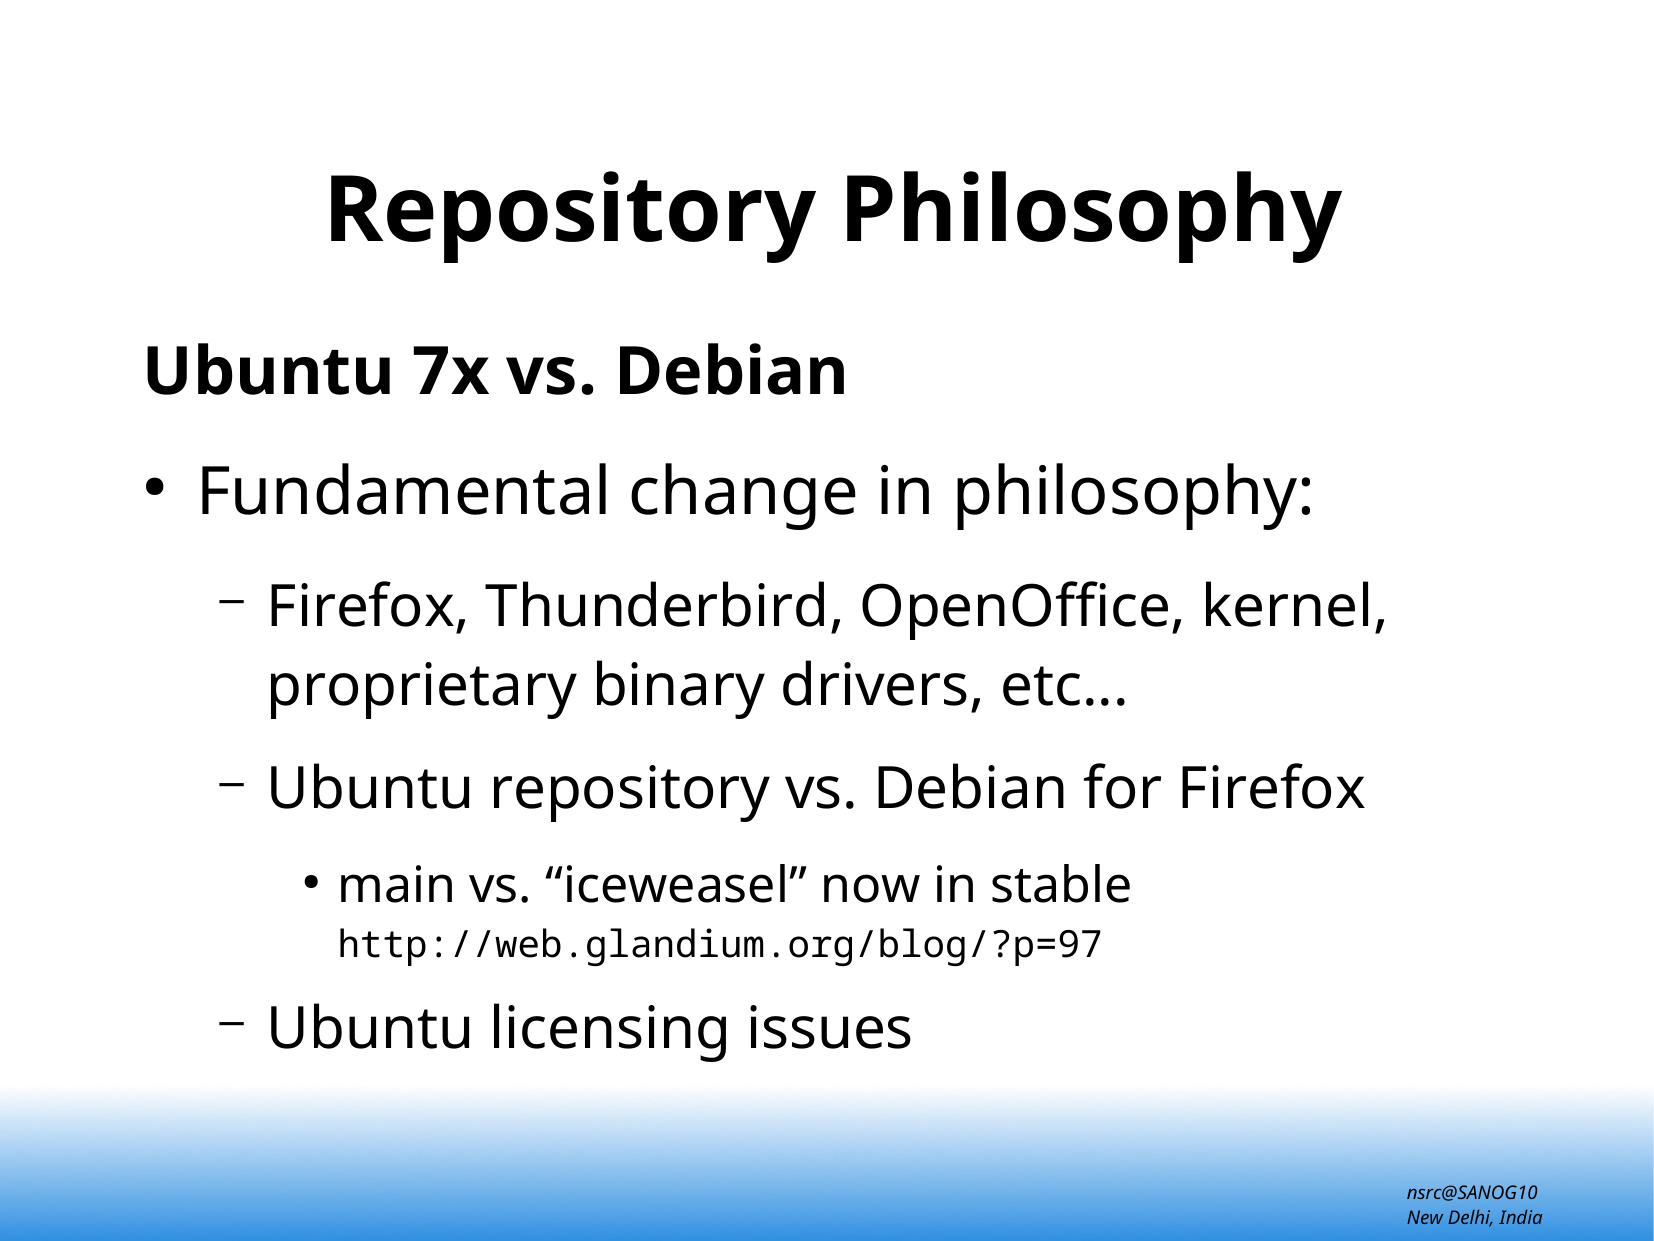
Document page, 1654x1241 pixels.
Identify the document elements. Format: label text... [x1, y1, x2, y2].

title Repository Philosophy [109, 102, 1558, 310]
picture [0, 1083, 1654, 1241]
list Ubuntu 7x vs. Debian Fundamental change in philosophy: Firefox, Thunderbird, OpenOffice, kernel, proprietary binary drivers, etc... Ubuntu repository vs. Debian for Firefox main vs. “iceweasel” now in stable http://web.glandium.org/blog/?p=97 Ubuntu licensing issues [125, 322, 1537, 1105]
